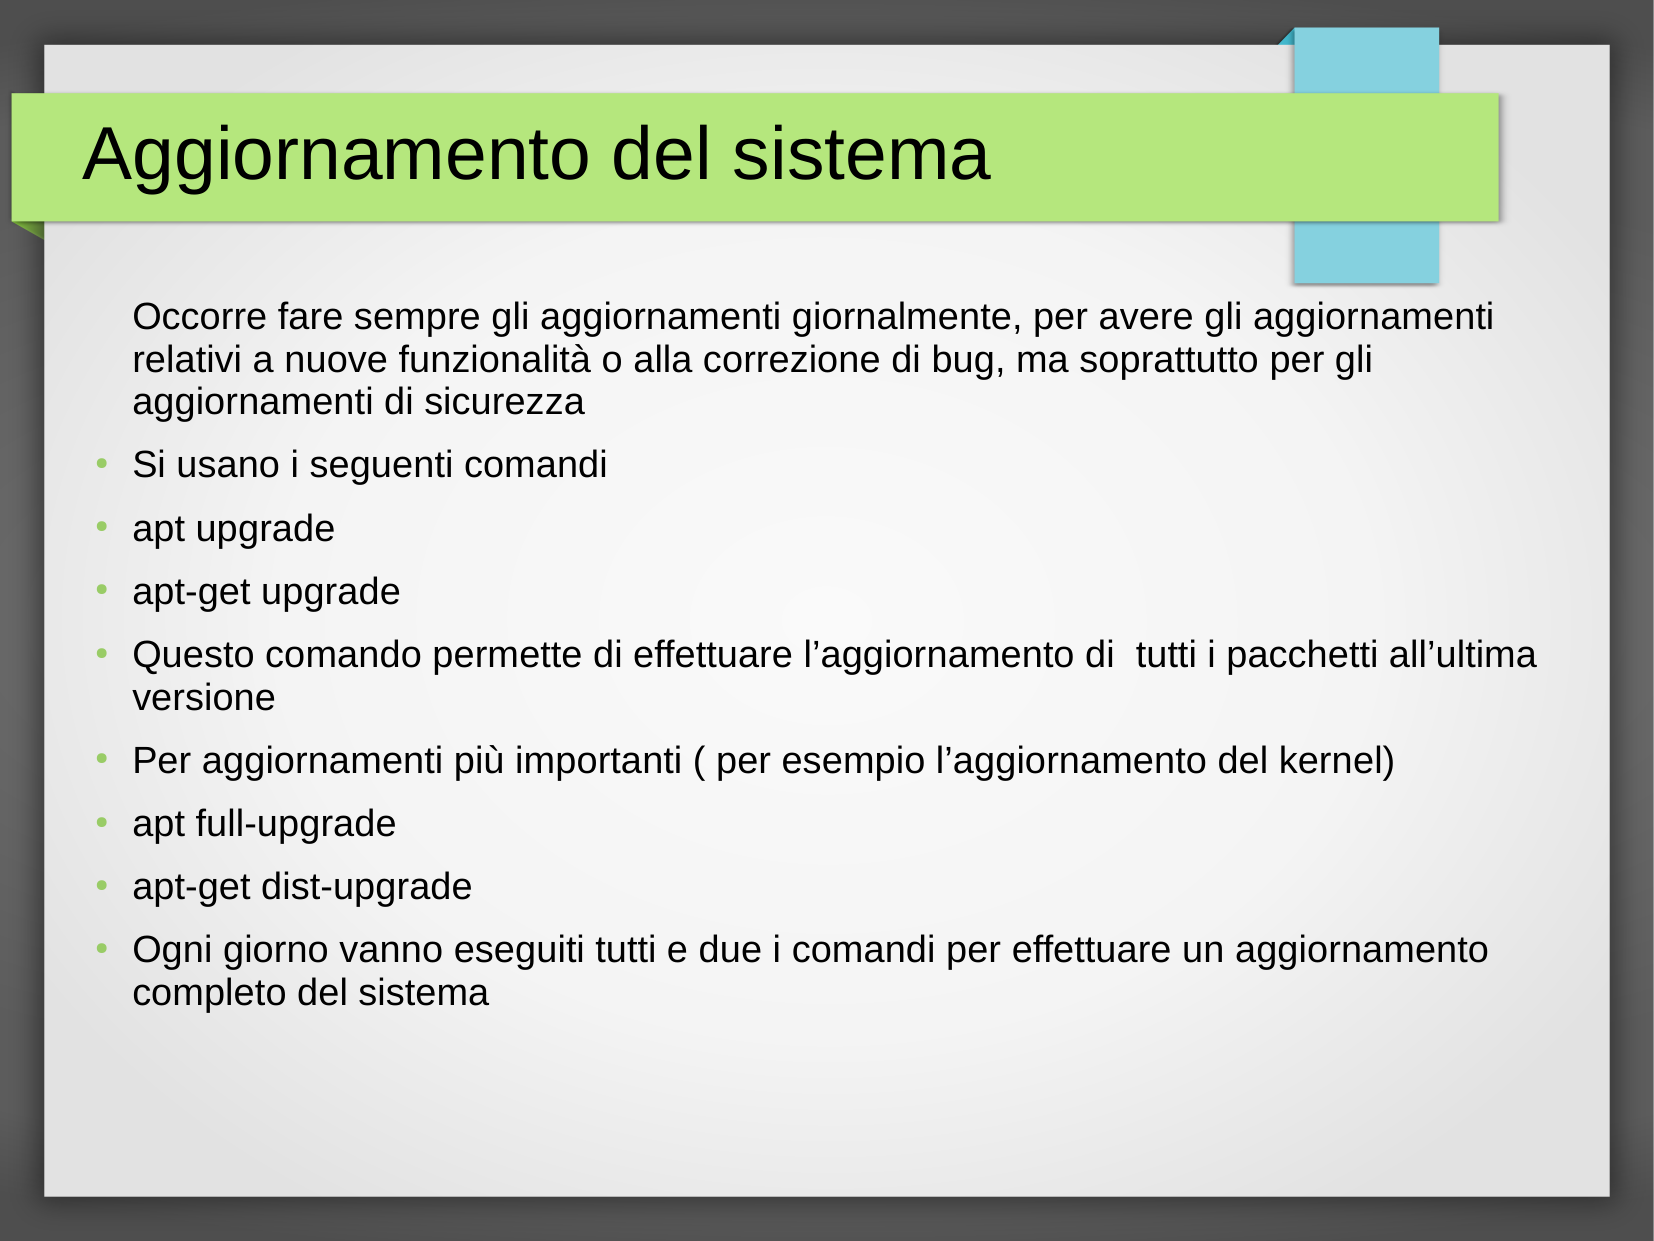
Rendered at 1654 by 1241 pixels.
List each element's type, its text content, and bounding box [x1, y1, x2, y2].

picture [0, 0, 1654, 1241]
title Aggiornamento del sistema [82, 94, 1264, 213]
list Occorre fare sempre gli aggiornamenti giornalmente, per avere gli aggiornamenti relativi a nuove funzionalità o alla correzione di bug, ma soprattutto per gli aggiornamenti di sicurezza Si usano i seguenti comandi apt upgrade apt-get upgrade Questo comando permette di effettuare l’aggiornamento di tutti i pacchetti all’ultima versione Per aggiornamenti più importanti ( per esempio l’aggiornamento del kernel) apt full-upgrade apt-get dist-upgrade Ogni giorno vanno eseguiti tutti e due i comandi per effettuare un aggiornamento completo del sistema [82, 295, 1571, 1015]
